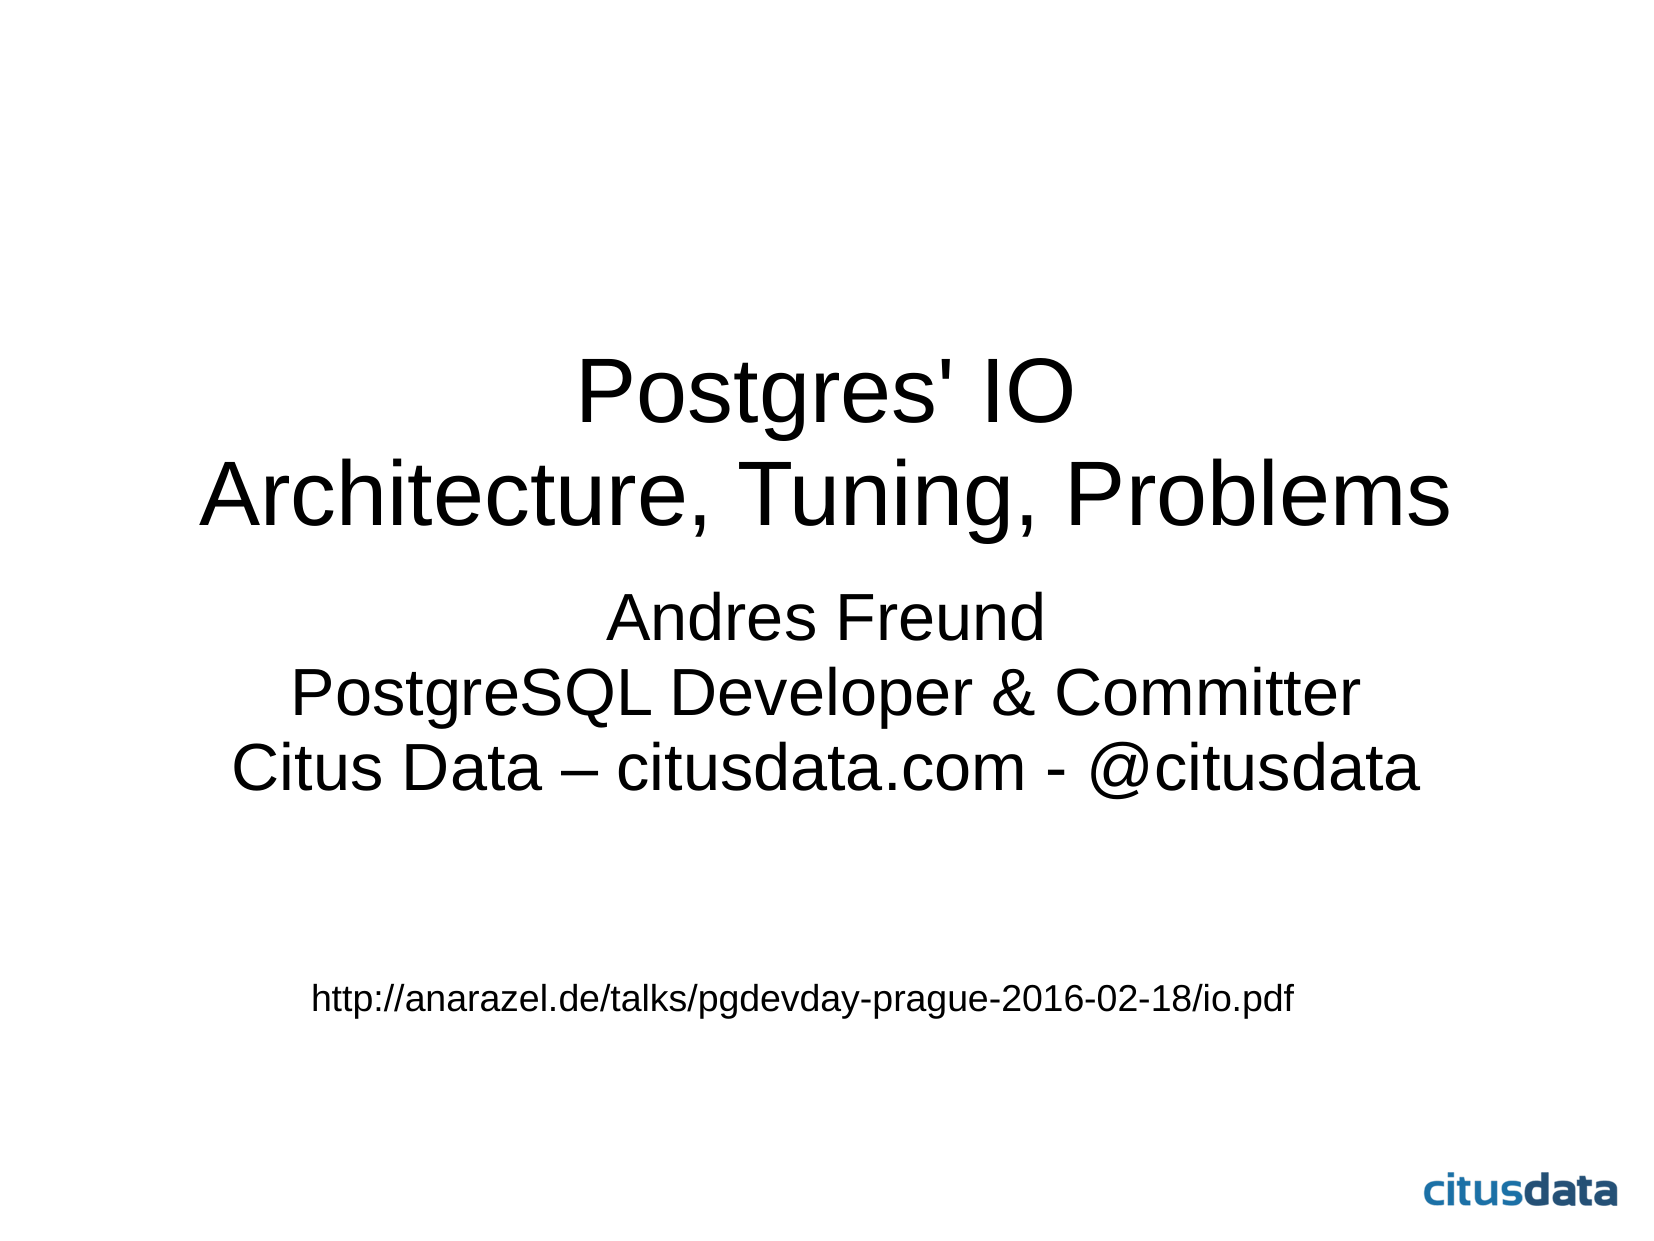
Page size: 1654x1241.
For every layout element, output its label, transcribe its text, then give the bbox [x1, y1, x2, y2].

subtitle Andres Freund PostgreSQL Developer & Committer Citus Data – citusdata.com - @citusdata [82, 290, 1571, 1096]
text_box http://anarazel.de/talks/pgdevday-prague-2016-02-18/io.pdf [296, 970, 1357, 1027]
picture [1420, 1167, 1622, 1209]
